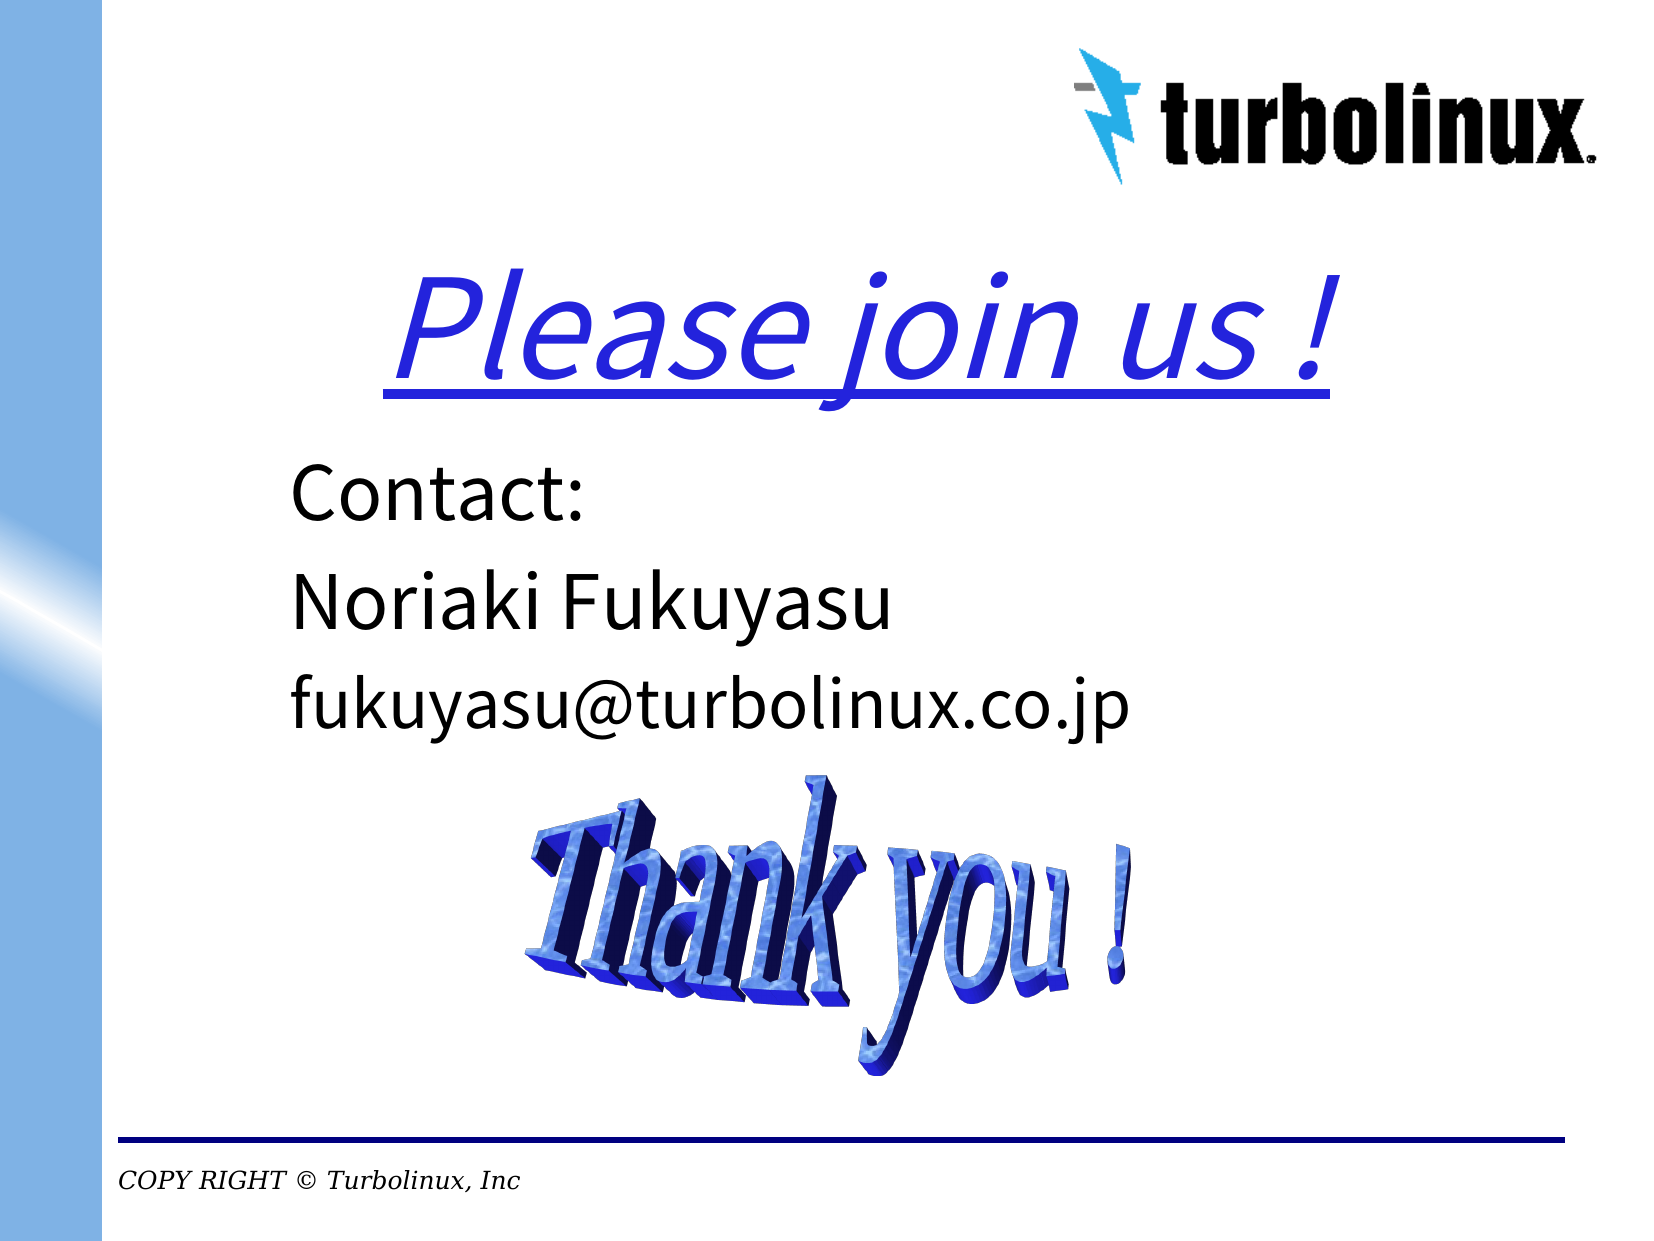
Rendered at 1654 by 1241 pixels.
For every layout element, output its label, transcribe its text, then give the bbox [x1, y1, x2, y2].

picture [1074, 47, 1607, 186]
text_box Contact: Noriaki Fukuyasu fukuyasu@turbolinux.co.jp [289, 478, 1376, 703]
text_box Please join us ! [147, 206, 1565, 432]
